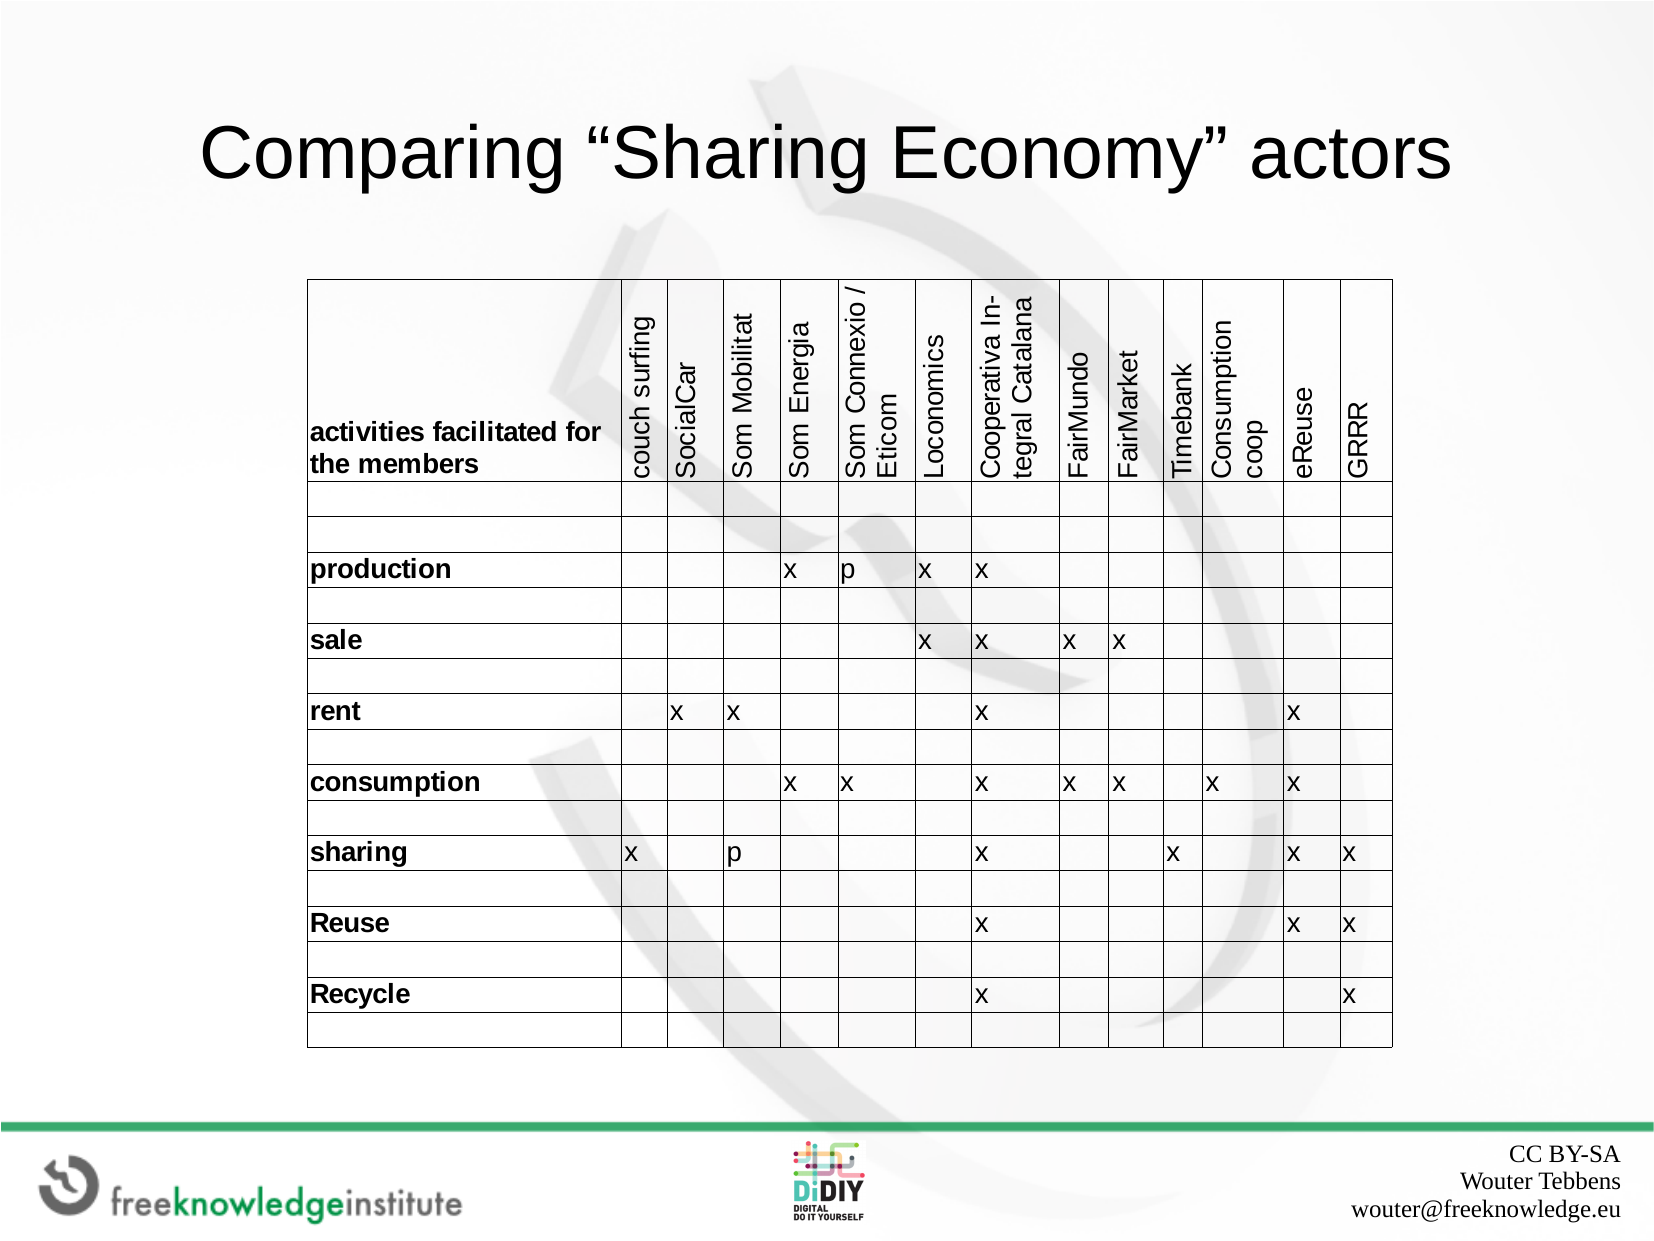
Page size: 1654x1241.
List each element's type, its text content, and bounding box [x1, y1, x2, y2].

picture [1, 1, 1654, 1241]
title Comparing “Sharing Economy” actors [82, 49, 1571, 257]
